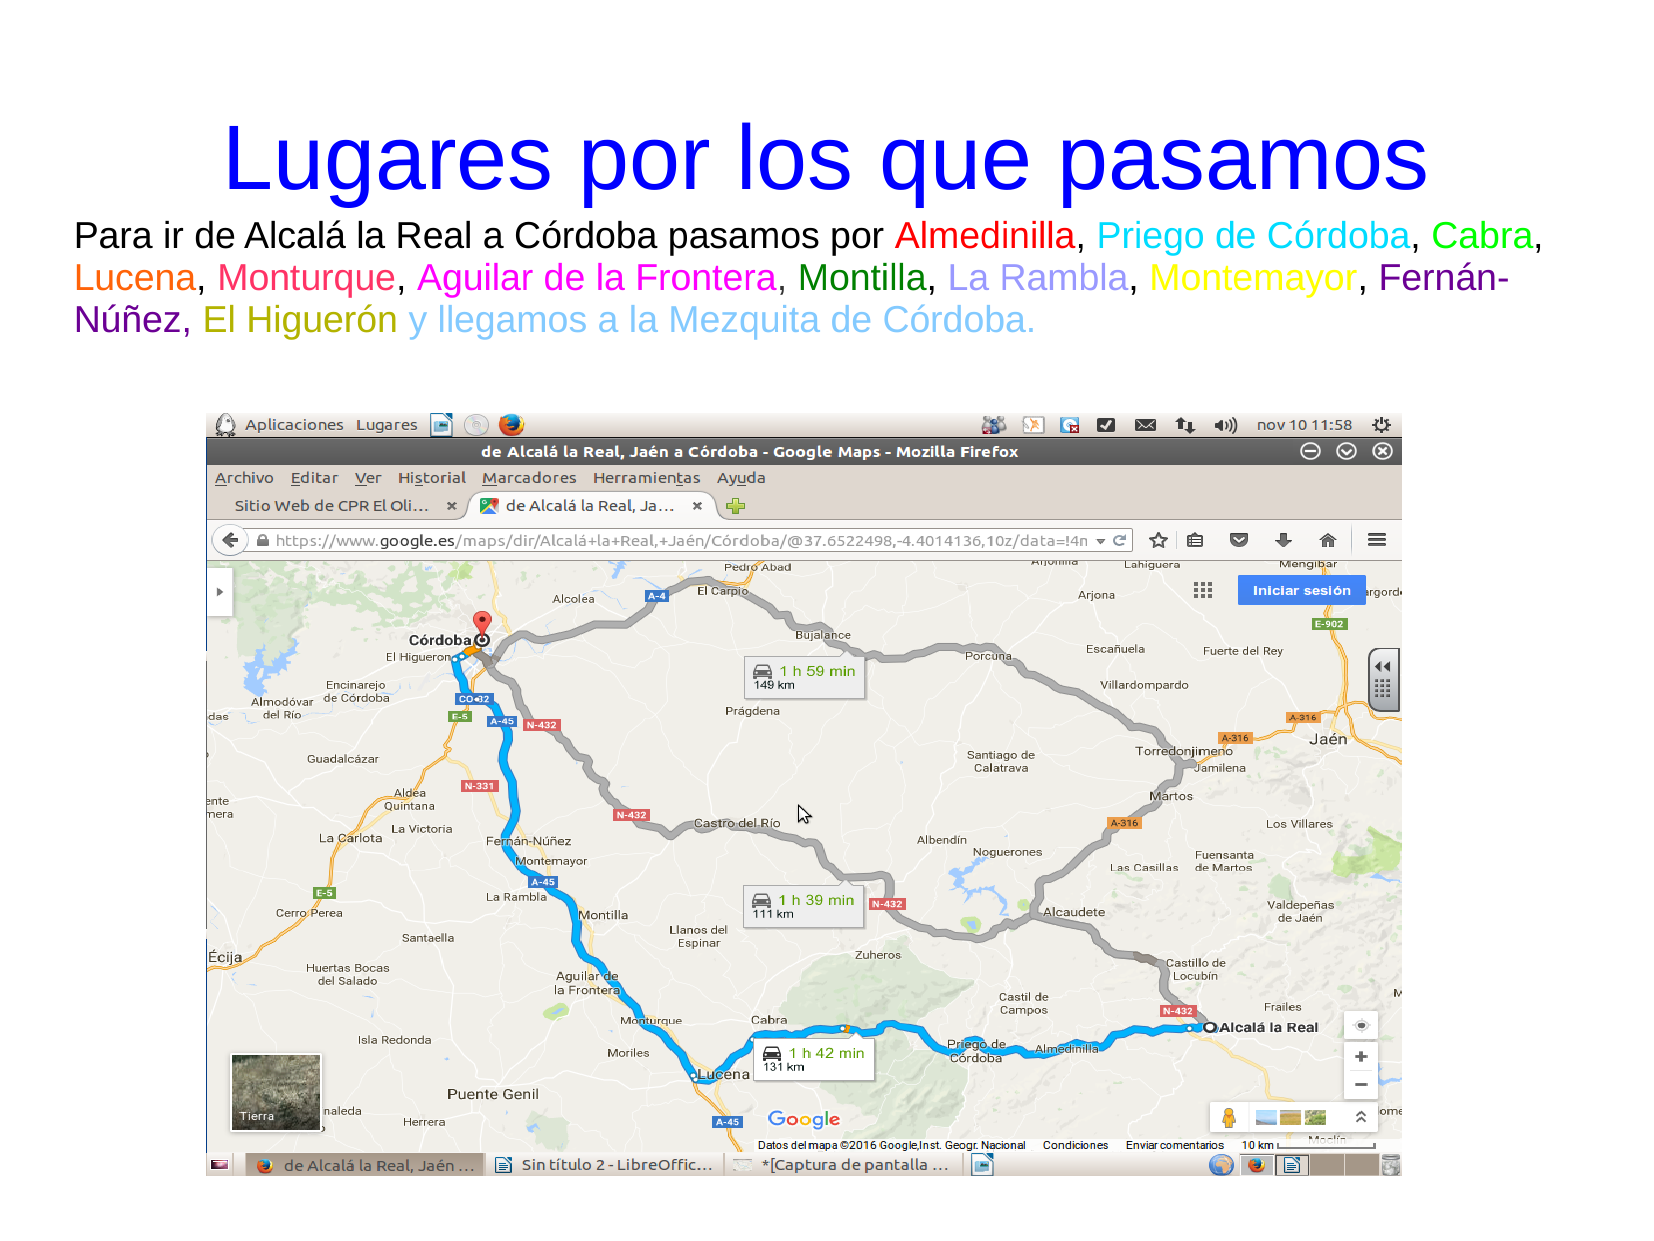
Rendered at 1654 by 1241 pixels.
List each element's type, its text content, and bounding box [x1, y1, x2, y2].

picture [206, 413, 1402, 1176]
title Lugares por los que pasamos [82, 49, 1571, 206]
text_box Para ir de Alcalá la Real a Córdoba pasamos por Almedinilla, Priego de Córdoba, Cabra, Lucena, Monturque, Aguilar de la Frontera, Montilla, La Rambla, Montemayor, Fernán-Núñez, El Higuerón y llegamos a la Mezquita de Córdoba. [59, 206, 1595, 384]
